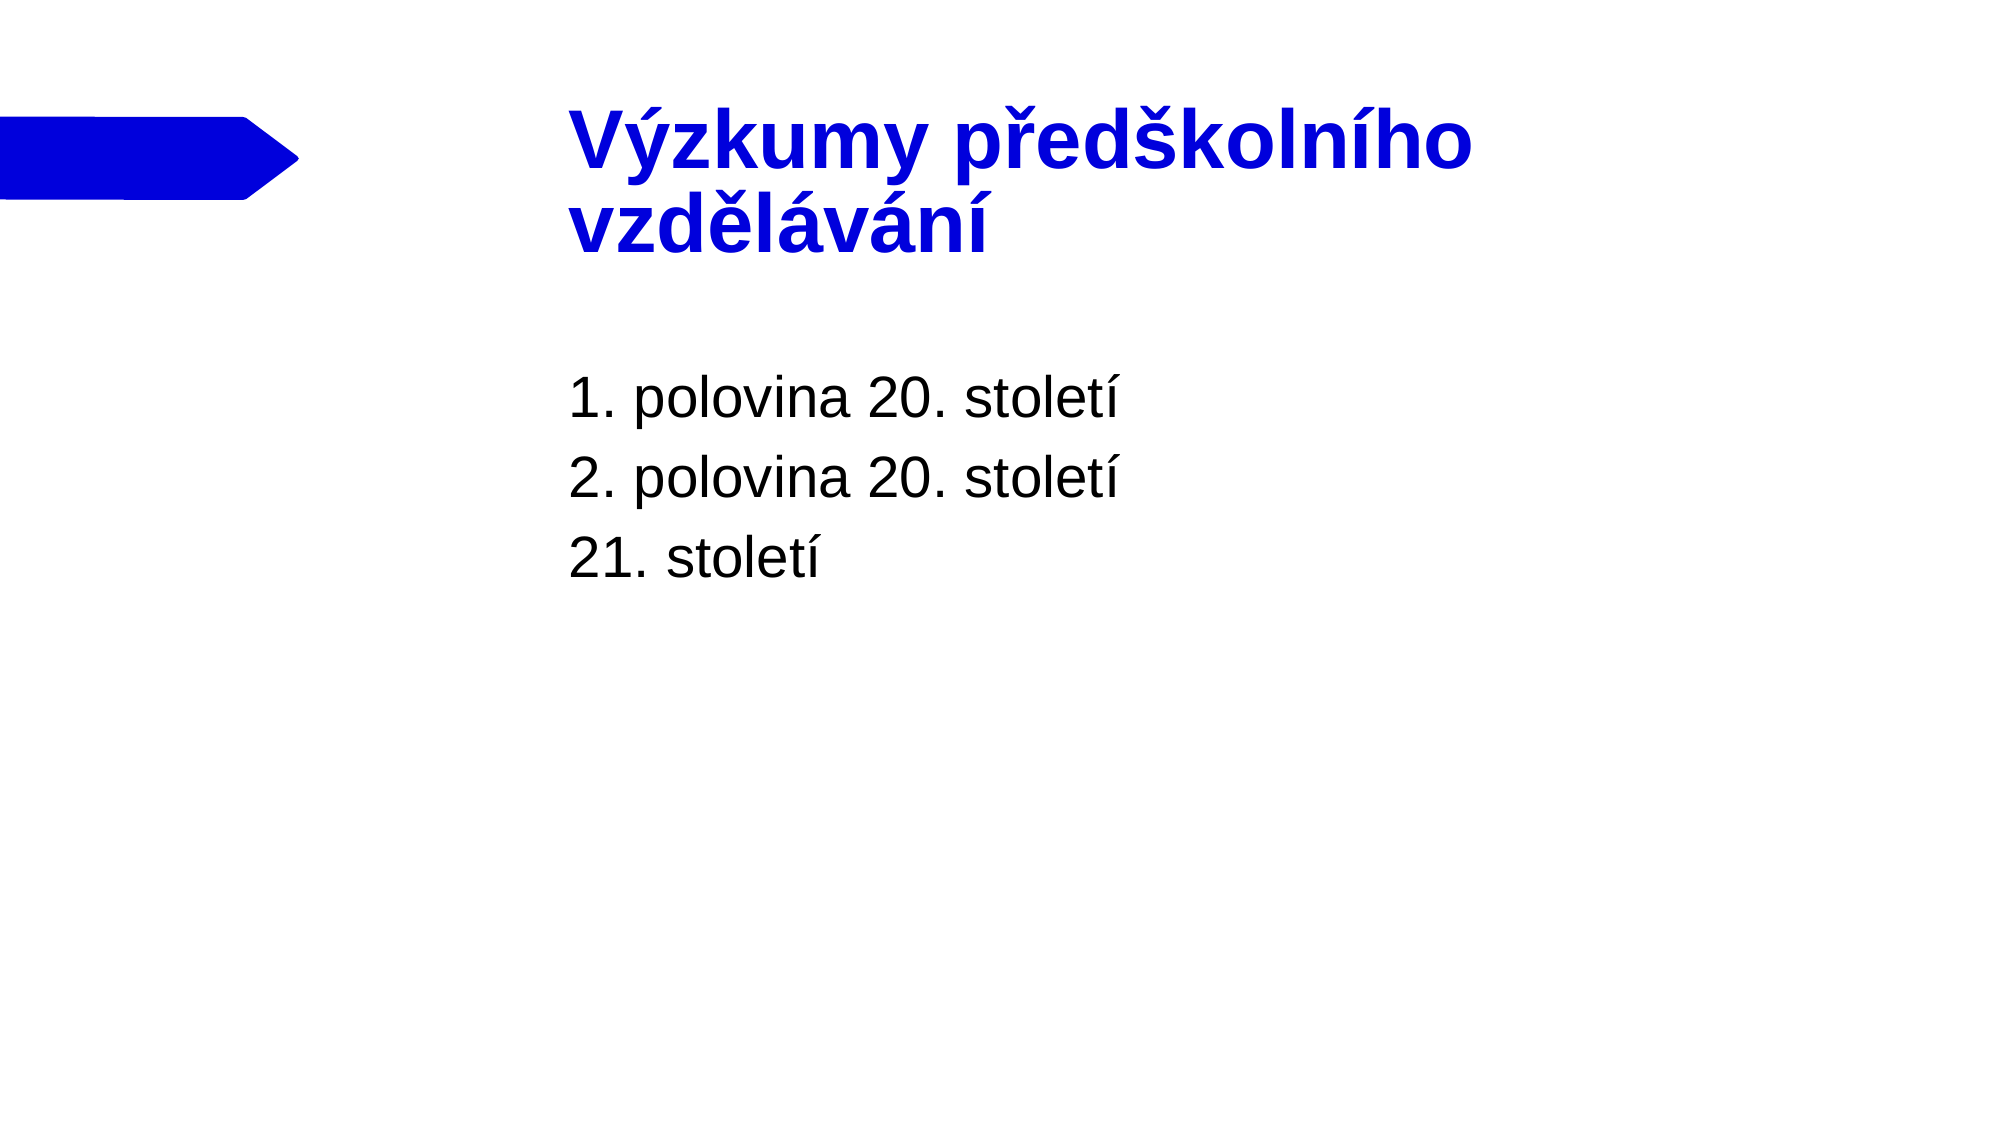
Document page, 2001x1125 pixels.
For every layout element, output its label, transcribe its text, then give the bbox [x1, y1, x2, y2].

list 1. polovina 20. století 2. polovina 20. století 21. století [568, 350, 1651, 970]
title Výzkumy předškolního vzdělávání [568, 102, 1651, 313]
